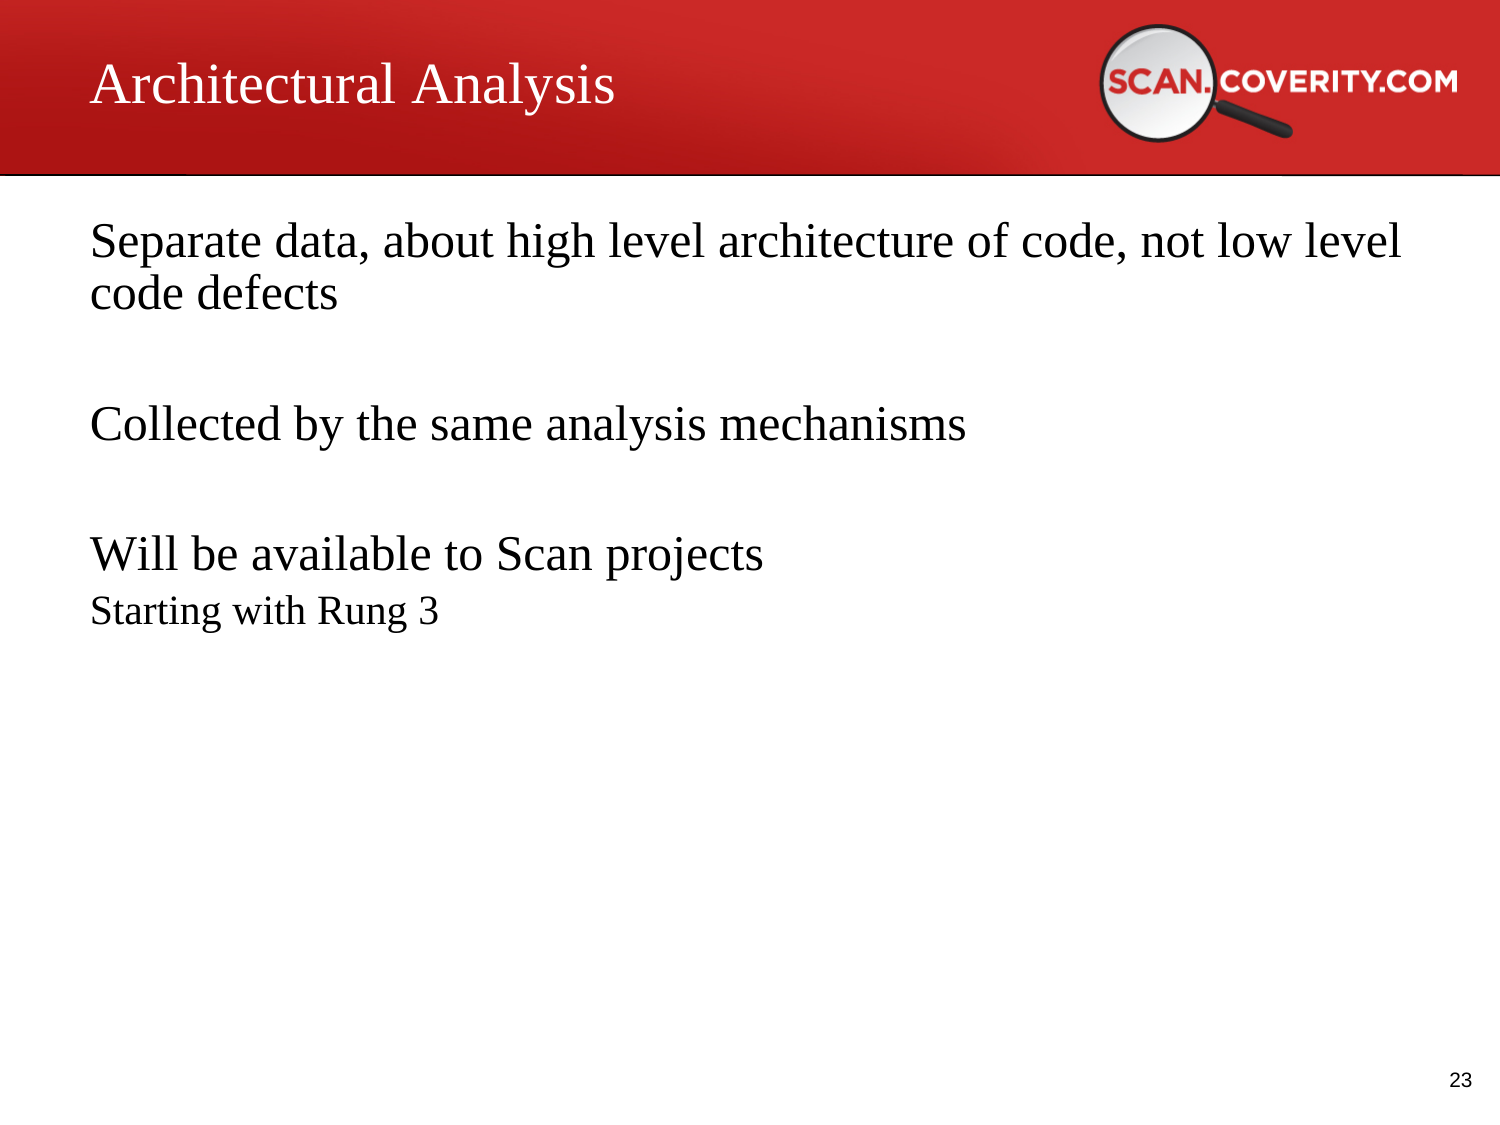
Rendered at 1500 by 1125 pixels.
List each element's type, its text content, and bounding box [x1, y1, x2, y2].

list Separate data, about high level architecture of code, not low level code defects Collected by the same analysis mechanisms Will be available to Scan projects Starting with Rung 3 [75, 205, 1426, 1026]
picture [0, 0, 1500, 174]
text_box 1 [1137, 1062, 1488, 1103]
title Architectural Analysis [74, 24, 1100, 143]
